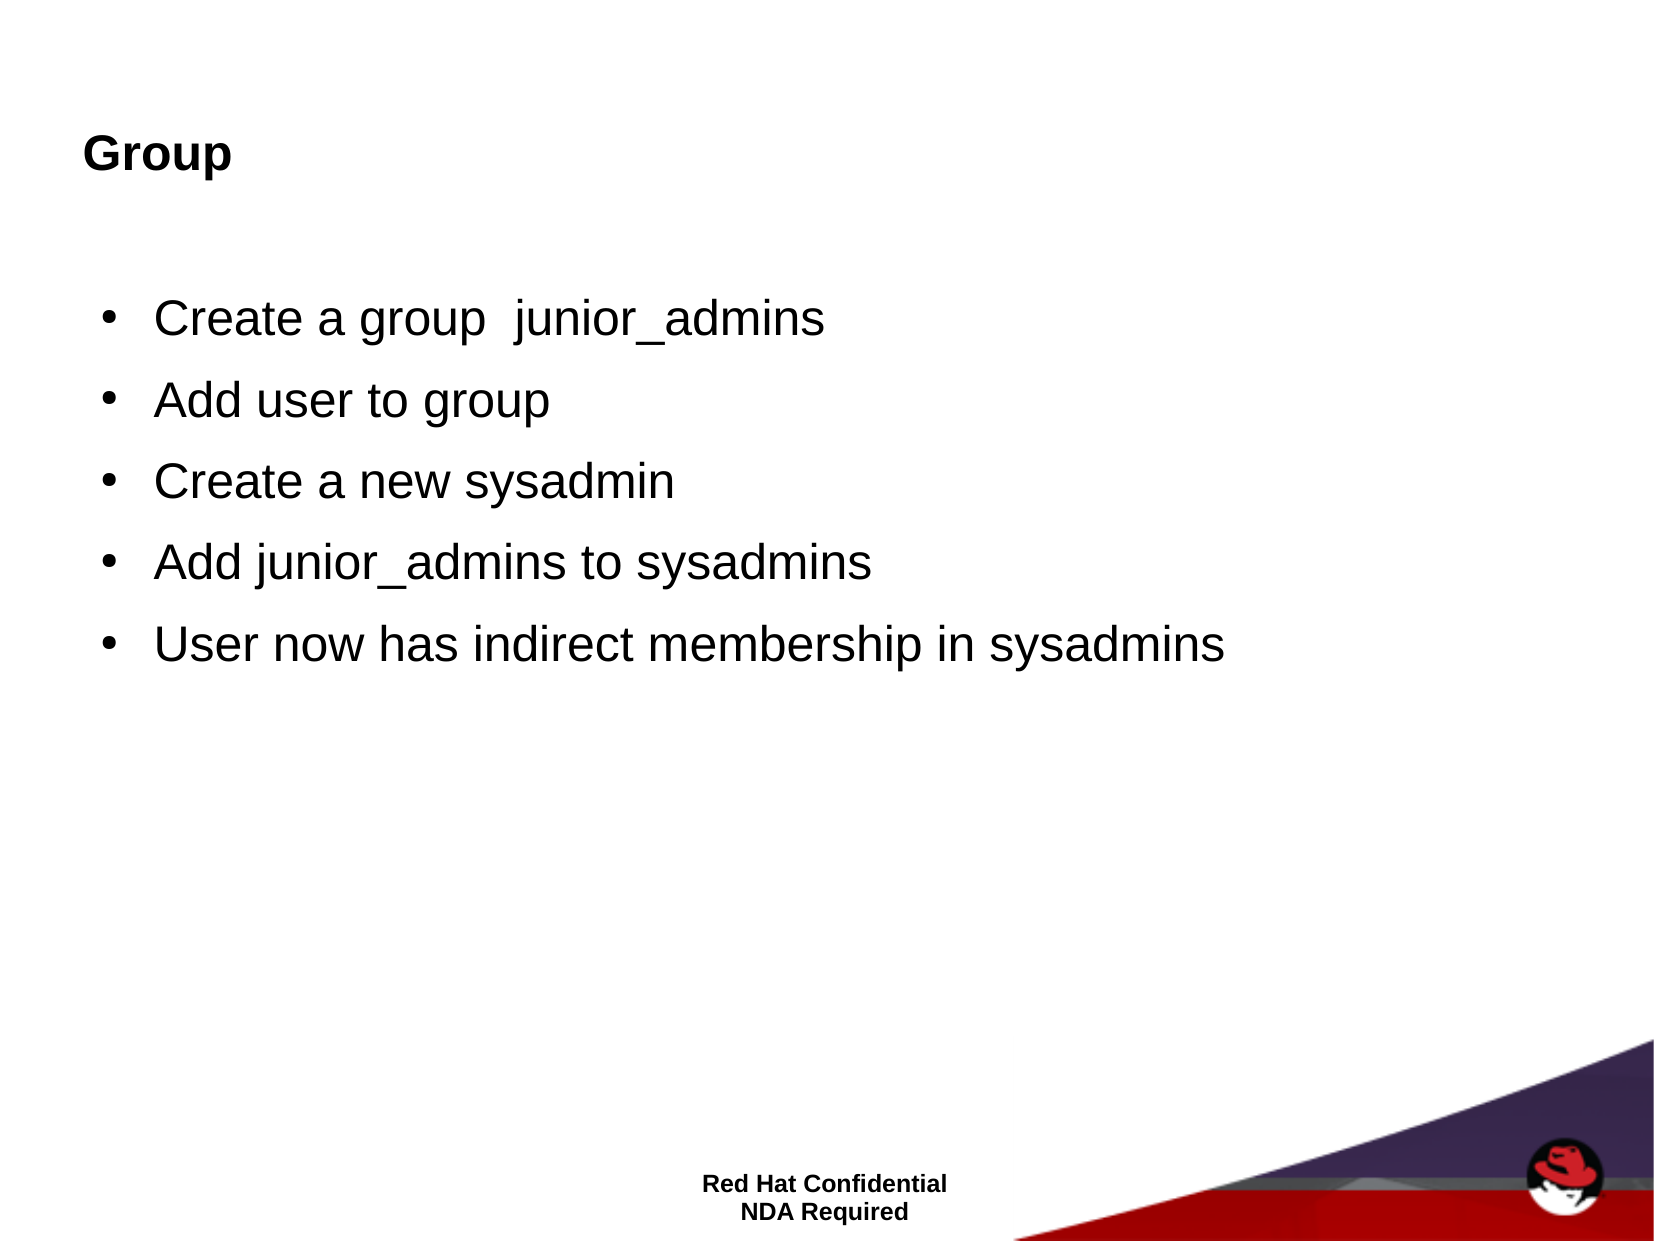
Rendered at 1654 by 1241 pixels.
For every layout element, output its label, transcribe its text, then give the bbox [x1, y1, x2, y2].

picture [1012, 1036, 1654, 1241]
title Group [82, 49, 1571, 257]
list Create a group junior_admins Add user to group Create a new sysadmin Add junior_admins to sysadmins User now has indirect membership in sysadmins [82, 290, 1571, 1109]
